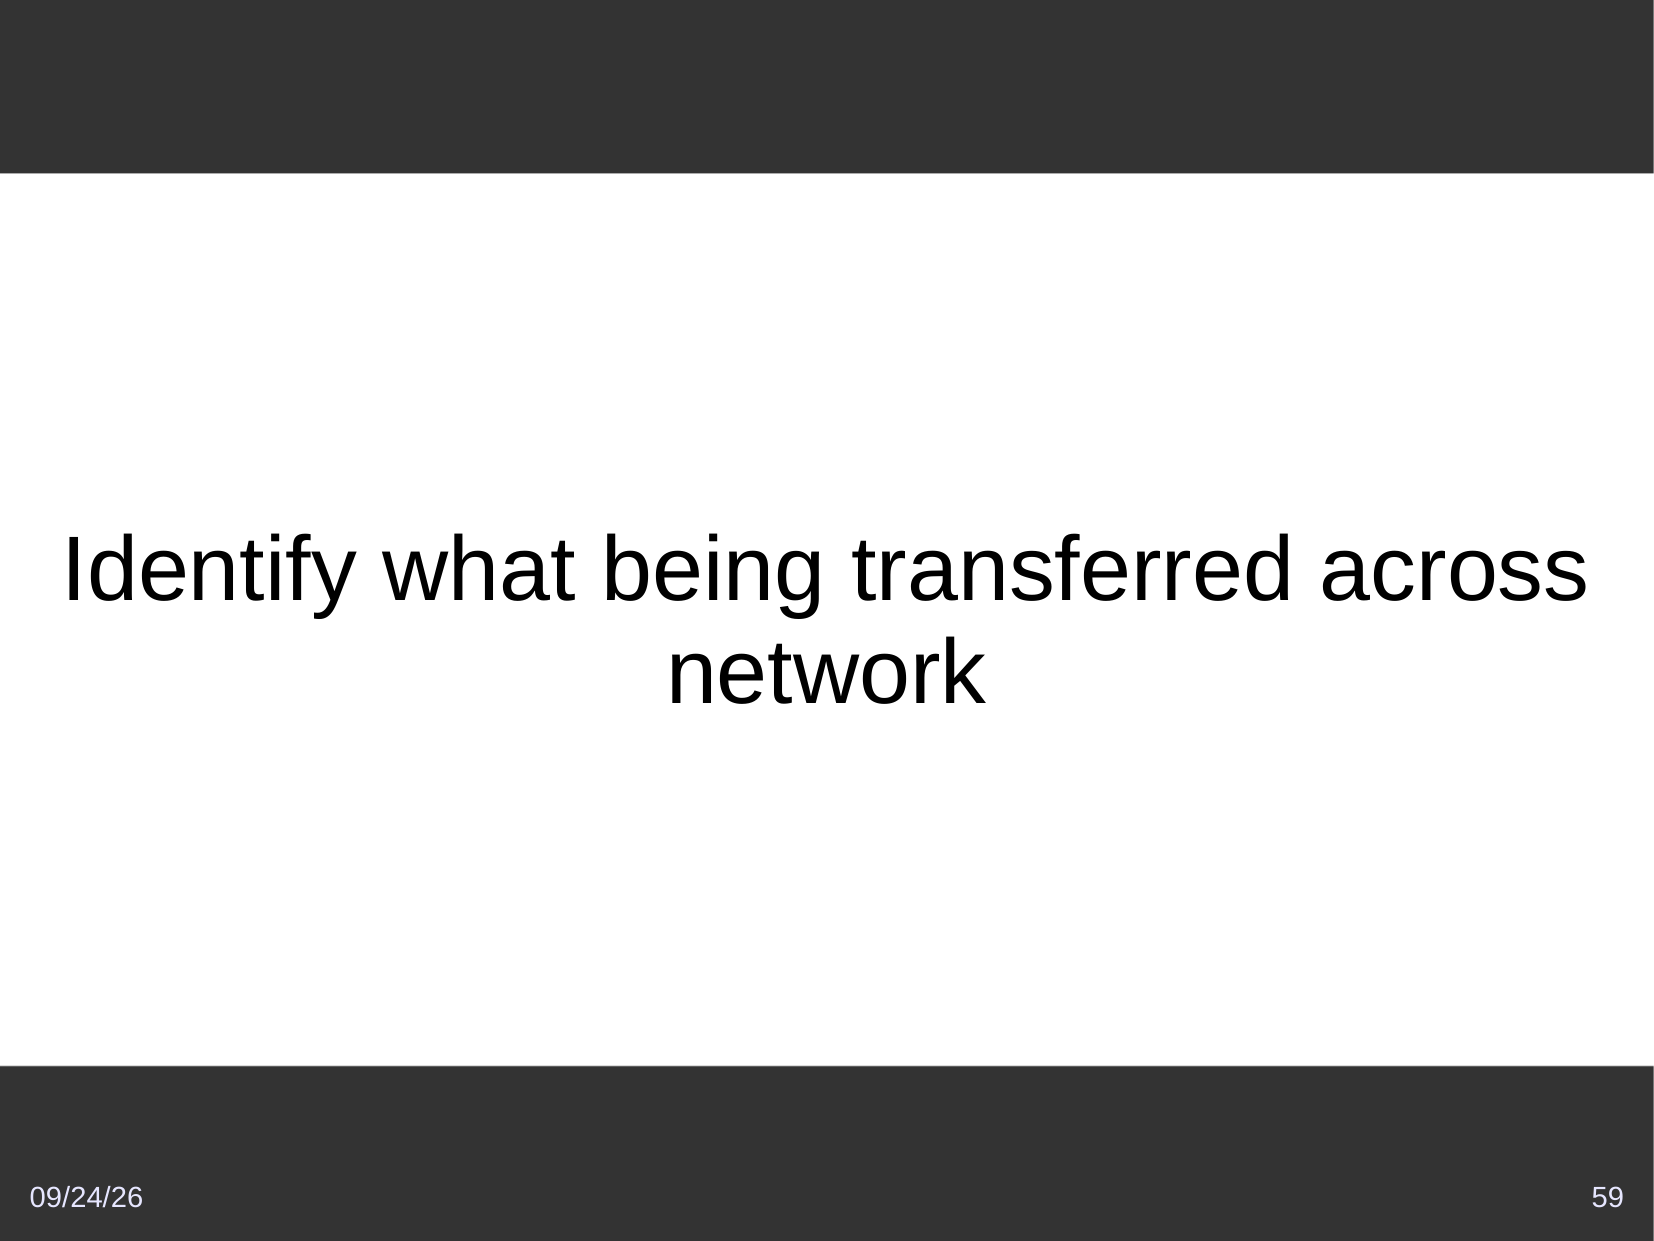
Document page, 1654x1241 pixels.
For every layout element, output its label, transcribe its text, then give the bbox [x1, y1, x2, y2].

subtitle Identify what being transferred across network [29, 214, 1625, 1027]
picture [0, 0, 1654, 1241]
